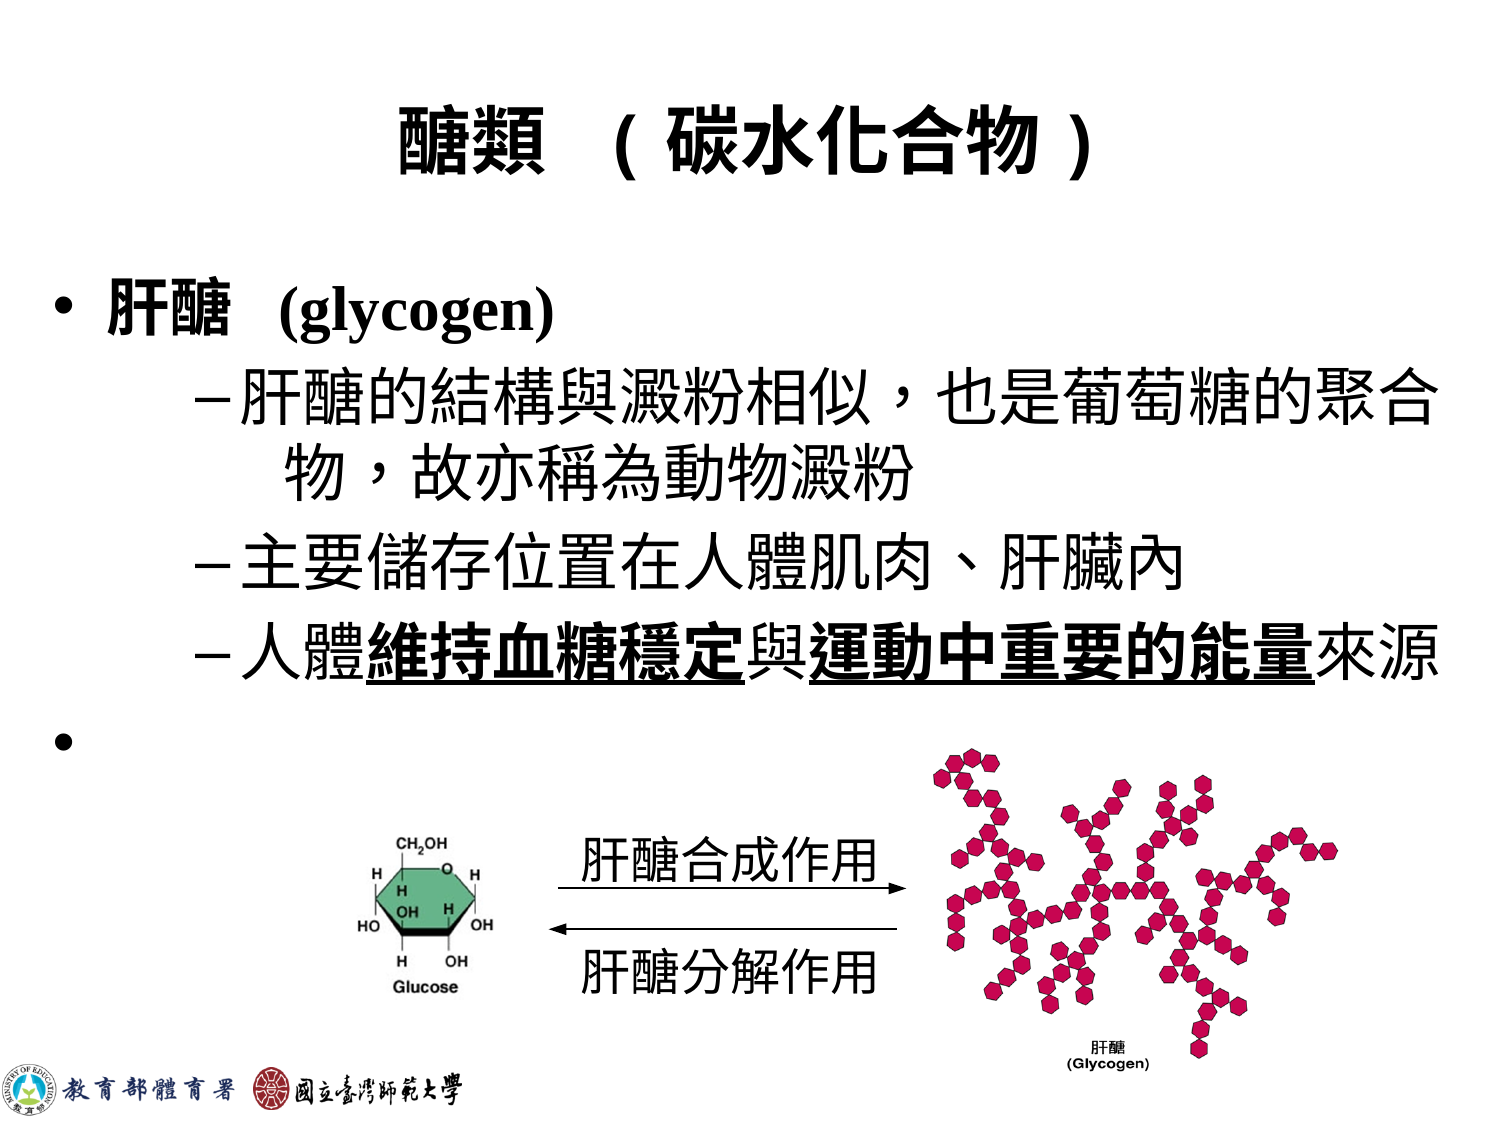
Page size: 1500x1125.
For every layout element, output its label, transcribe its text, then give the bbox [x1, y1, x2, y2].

picture [324, 829, 523, 1000]
list 肝醣 (glycogen) 肝醣的結構與澱粉相似，也是葡萄糖的聚合物，故亦稱為動物澱粉 主要儲存位置在人體肌肉、肝臟內 人體維持血糖穩定與運動中重要的能量來源 [37, 259, 1463, 722]
title 醣類 (碳水化合物) [75, 45, 1426, 233]
text_box 肝醣合成作用 [565, 821, 899, 897]
text_box 肝醣分解作用 [565, 932, 899, 1009]
picture [913, 747, 1348, 1077]
